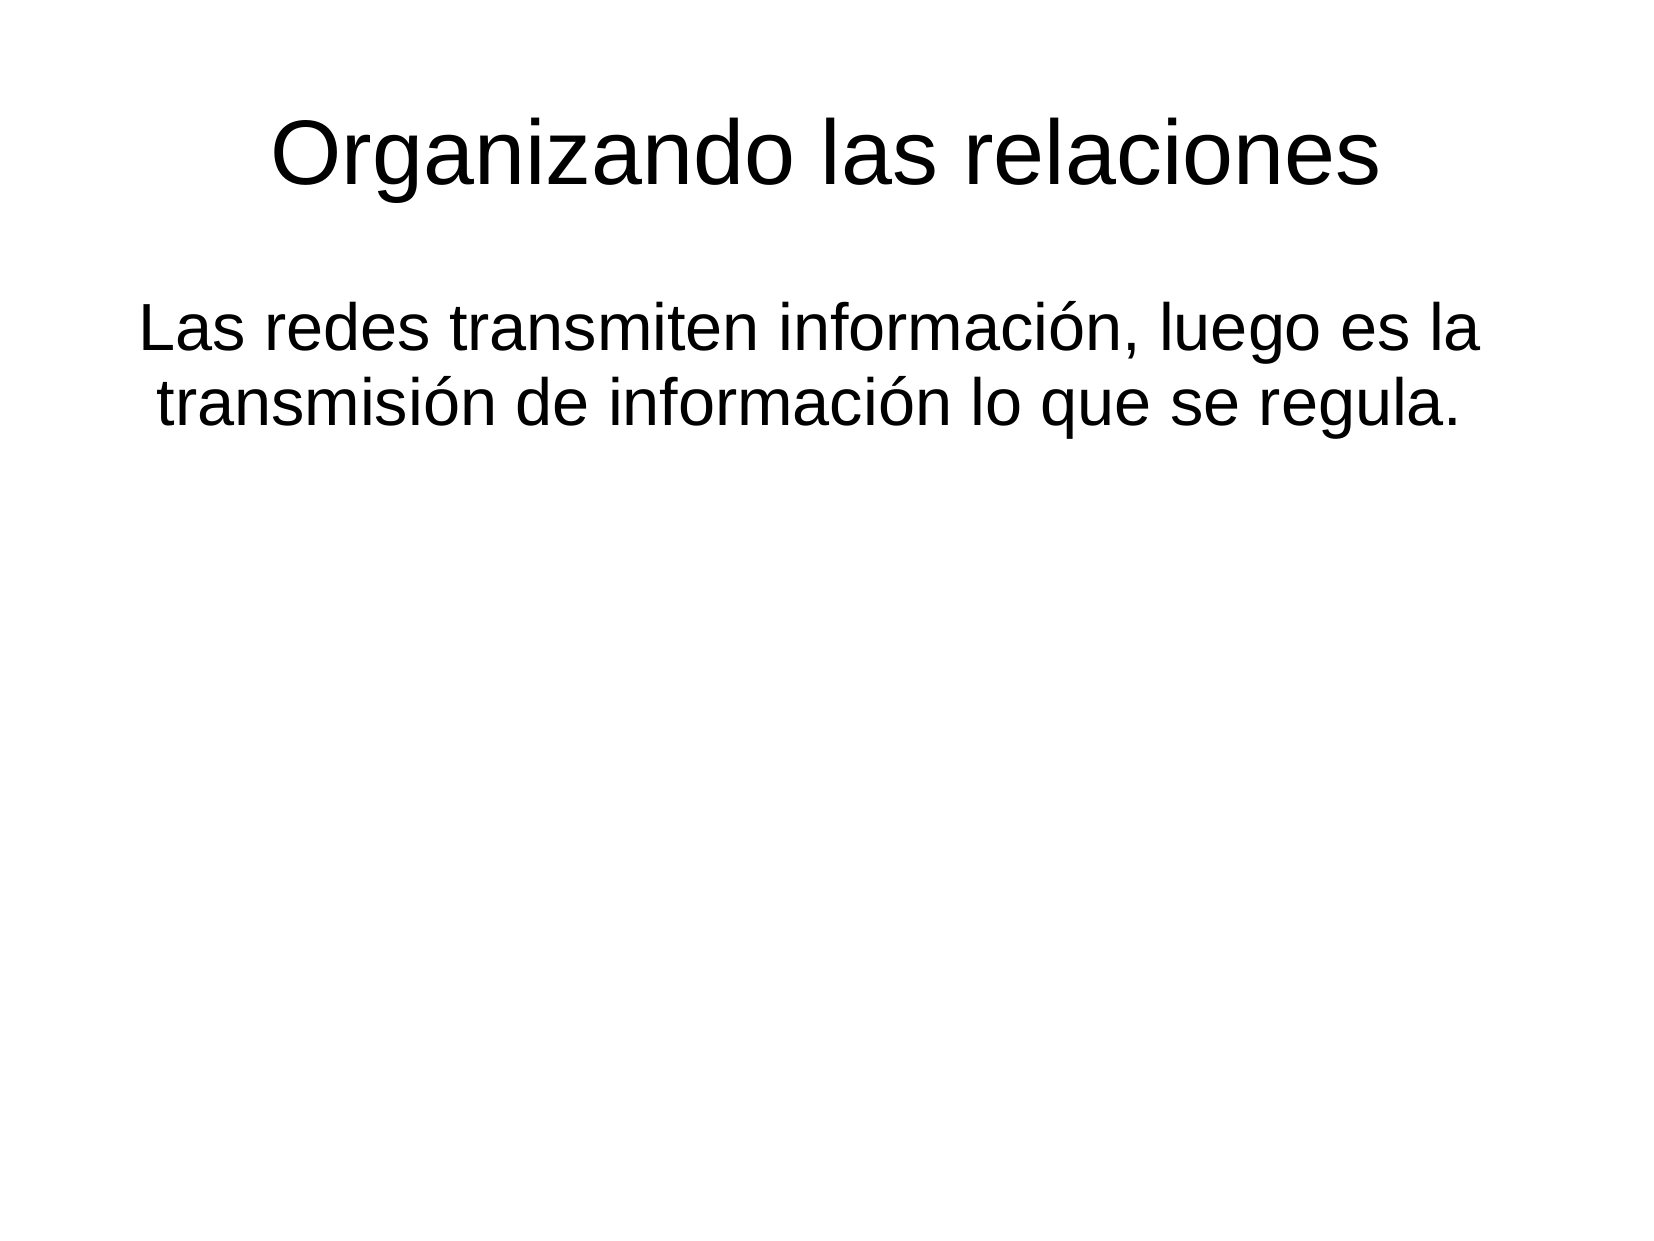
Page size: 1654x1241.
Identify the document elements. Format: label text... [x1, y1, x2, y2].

title Organizando las relaciones [82, 49, 1571, 257]
list Las redes transmiten información, luego es la transmisión de información lo que se regula. [82, 290, 1538, 1010]
